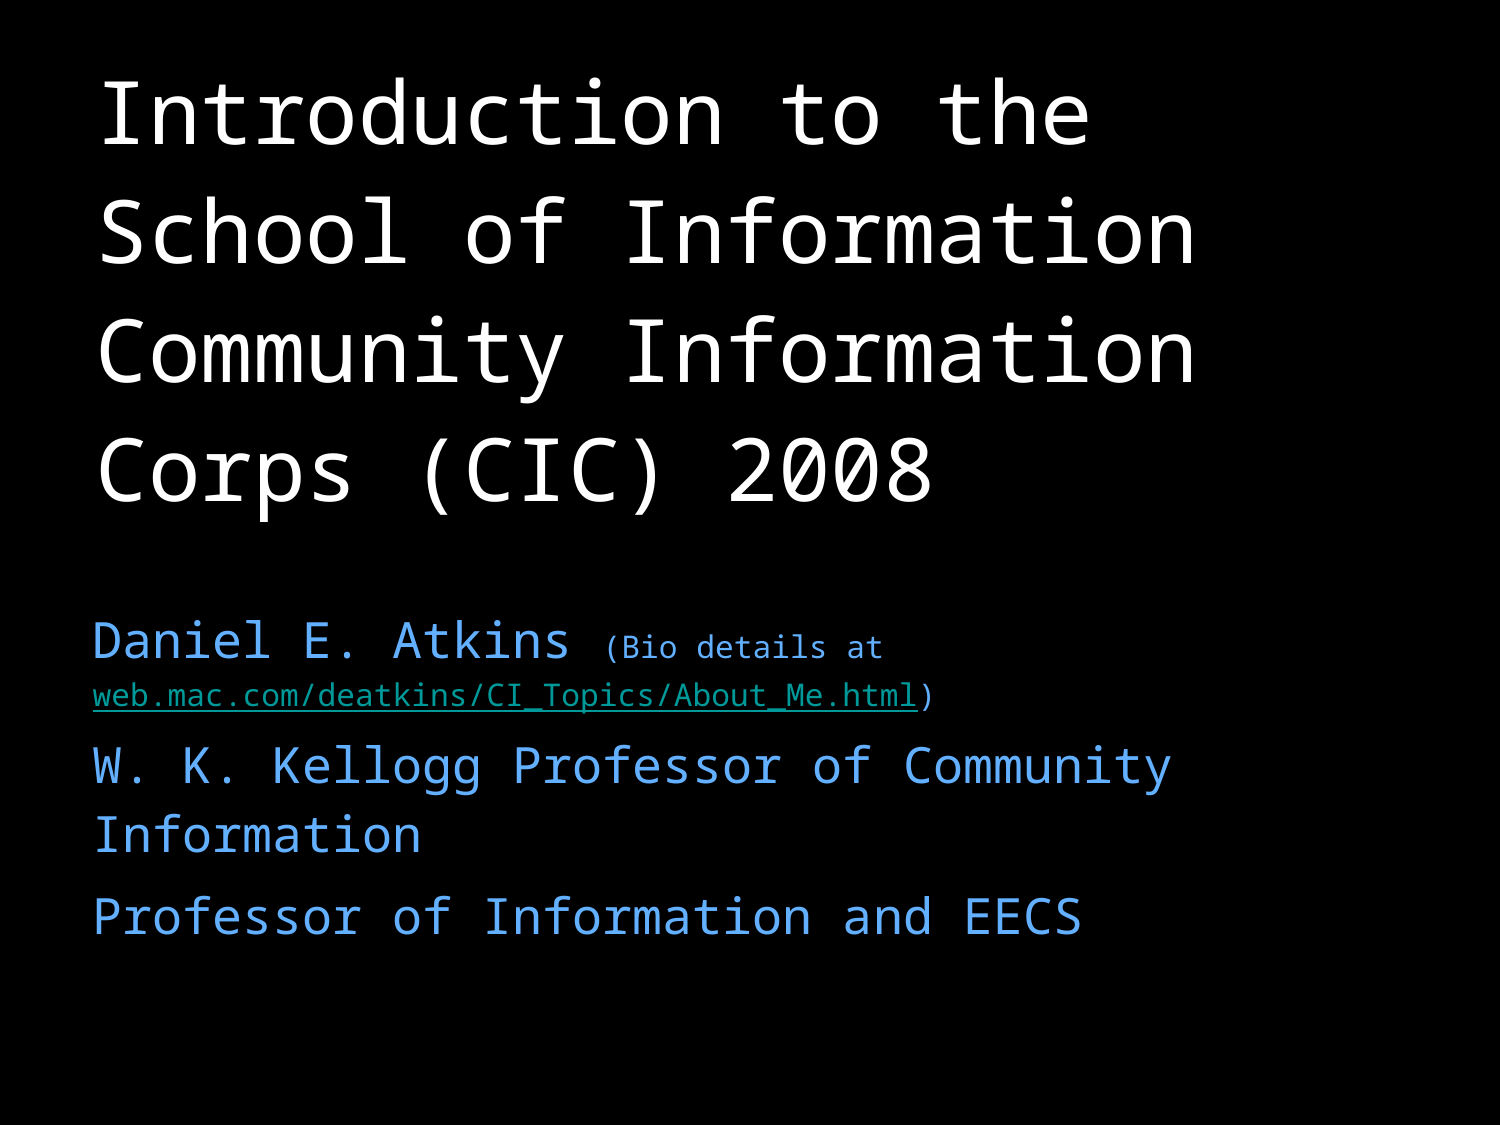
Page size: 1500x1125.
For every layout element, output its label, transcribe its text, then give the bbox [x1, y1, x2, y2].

list Daniel E. Atkins (Bio details at web.mac.com/deatkins/CI_Topics/About_Me.html) W. K. Kellogg Professor of Community Information Professor of Information and EECS [87, 599, 1392, 957]
title Introduction to the School of Information Community Information Corps (CIC) 2008 [90, 21, 1395, 533]
